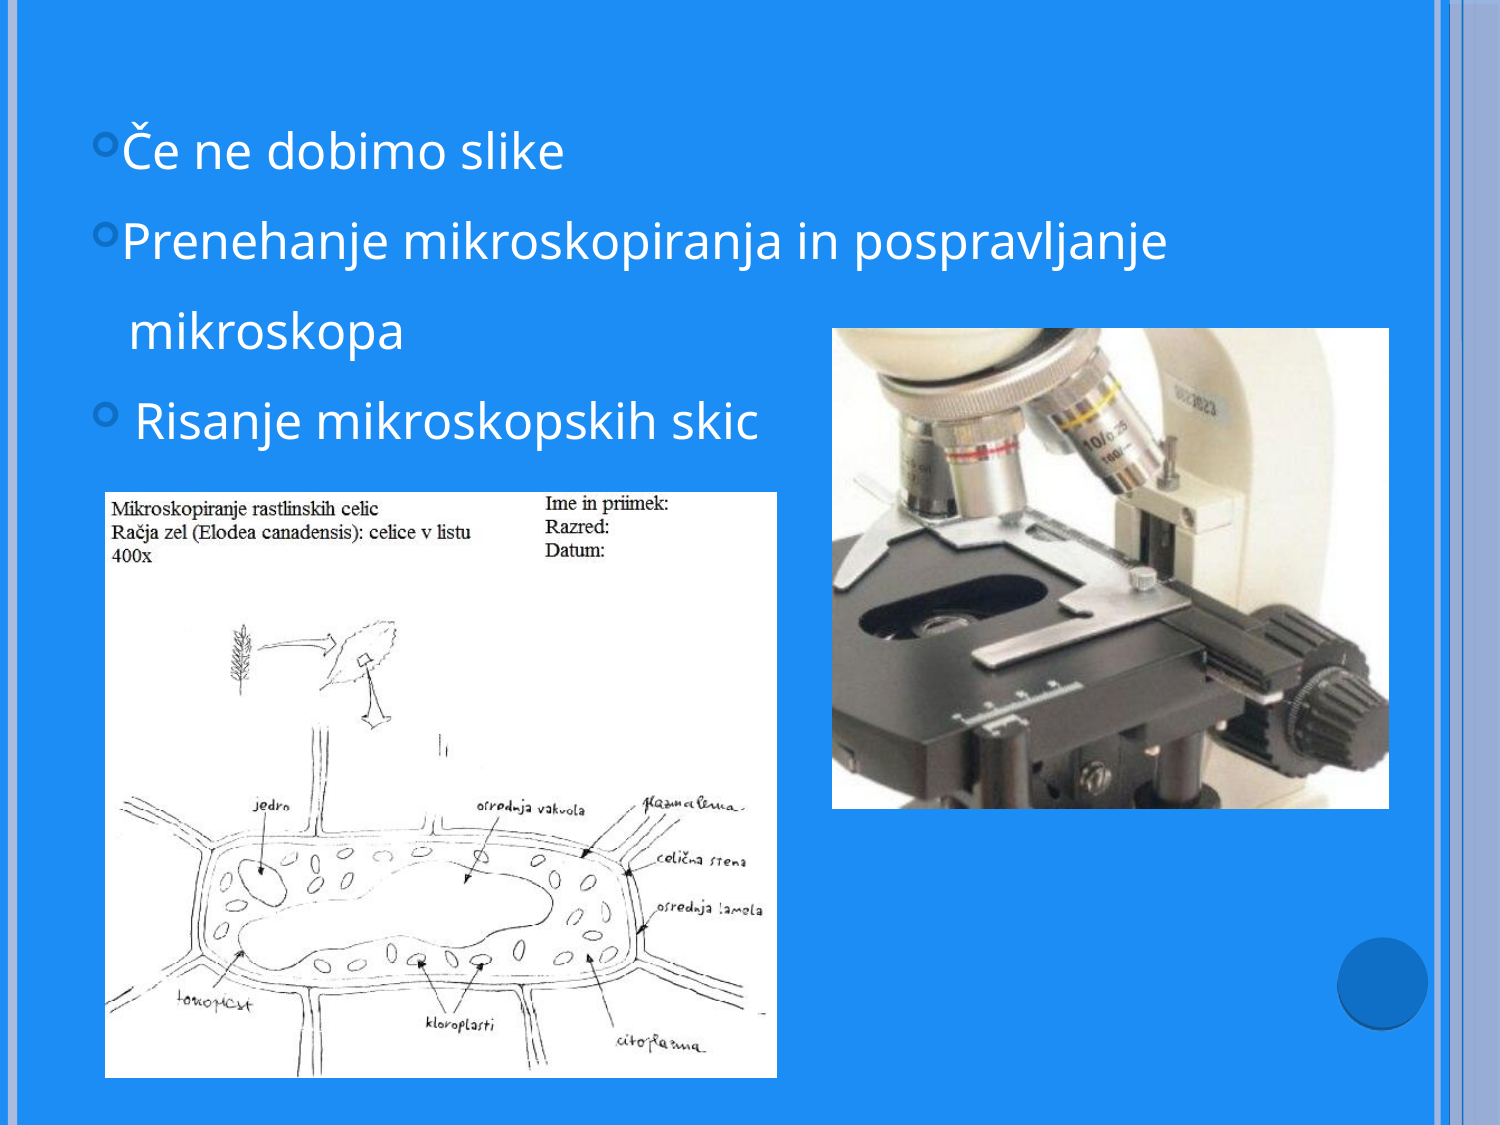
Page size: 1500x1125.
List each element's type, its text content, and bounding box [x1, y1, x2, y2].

picture [832, 328, 1389, 809]
picture [105, 492, 777, 1079]
list Če ne dobimo slike Prenehanje mikroskopiranja in pospravljanje mikroskopa Risanje mikroskopskih skic [75, 82, 1395, 563]
